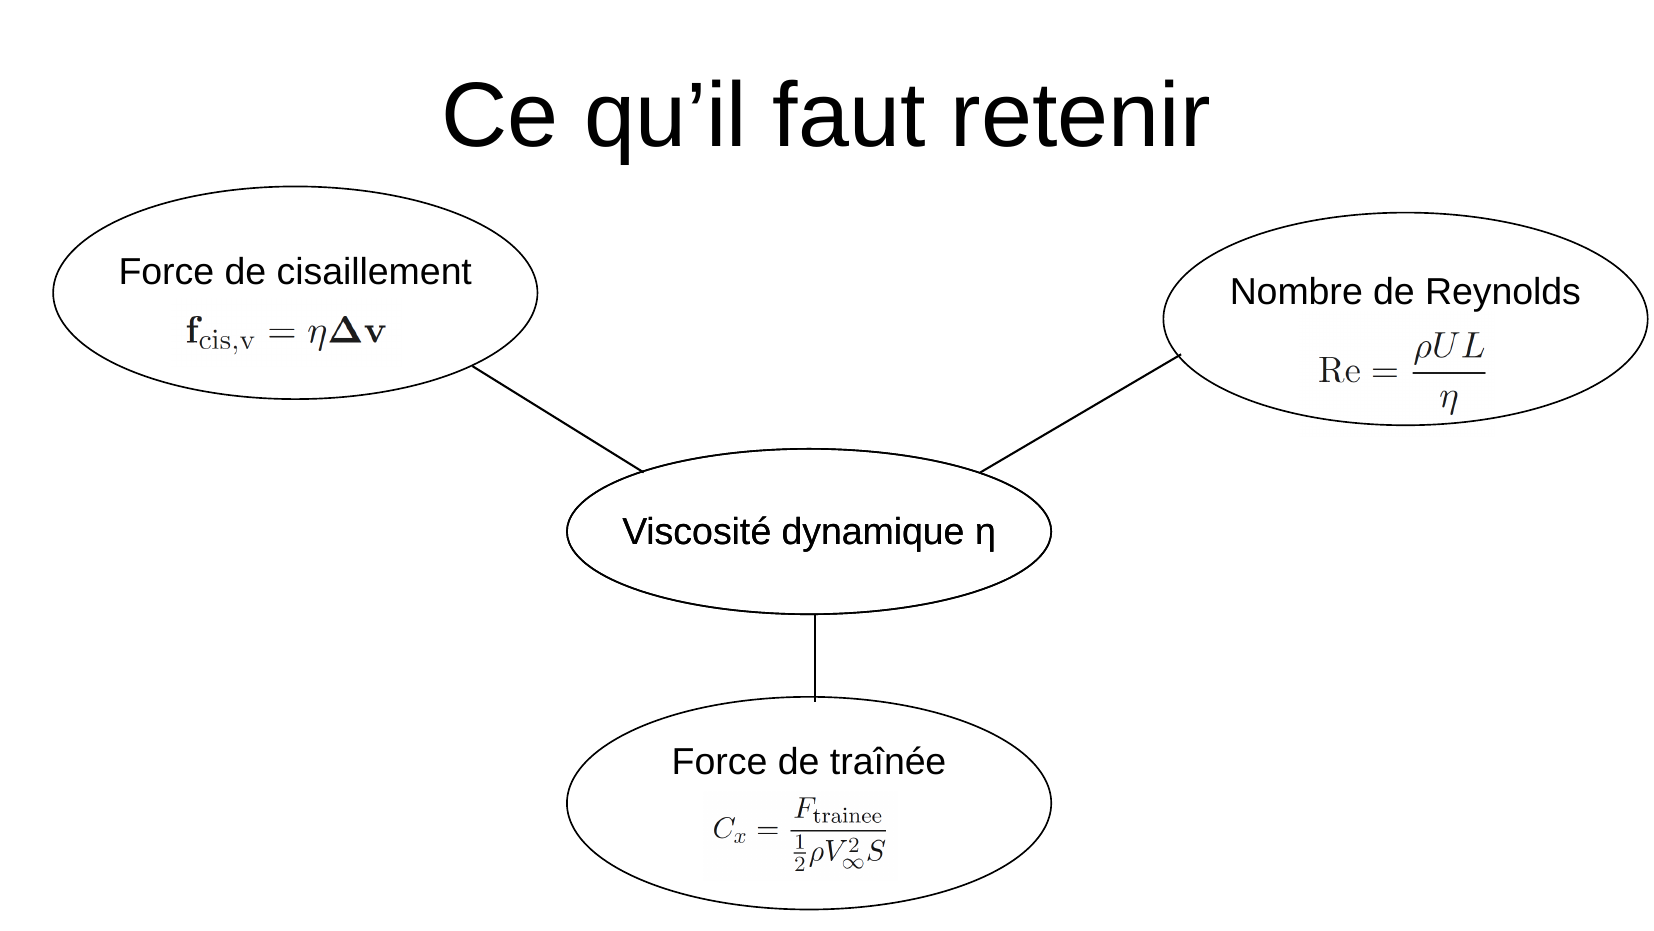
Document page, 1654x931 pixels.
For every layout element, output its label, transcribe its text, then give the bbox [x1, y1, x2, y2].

picture [703, 791, 898, 881]
title Ce qu’il faut retenir [82, 37, 1571, 193]
picture [171, 298, 402, 367]
text_box Viscosité dynamique η [566, 448, 1052, 615]
text_box Force de traînée [566, 696, 1052, 910]
text_box Force de cisaillement [53, 186, 538, 400]
text_box Nombre de Reynolds [1163, 212, 1648, 426]
picture [1299, 415, 1495, 438]
